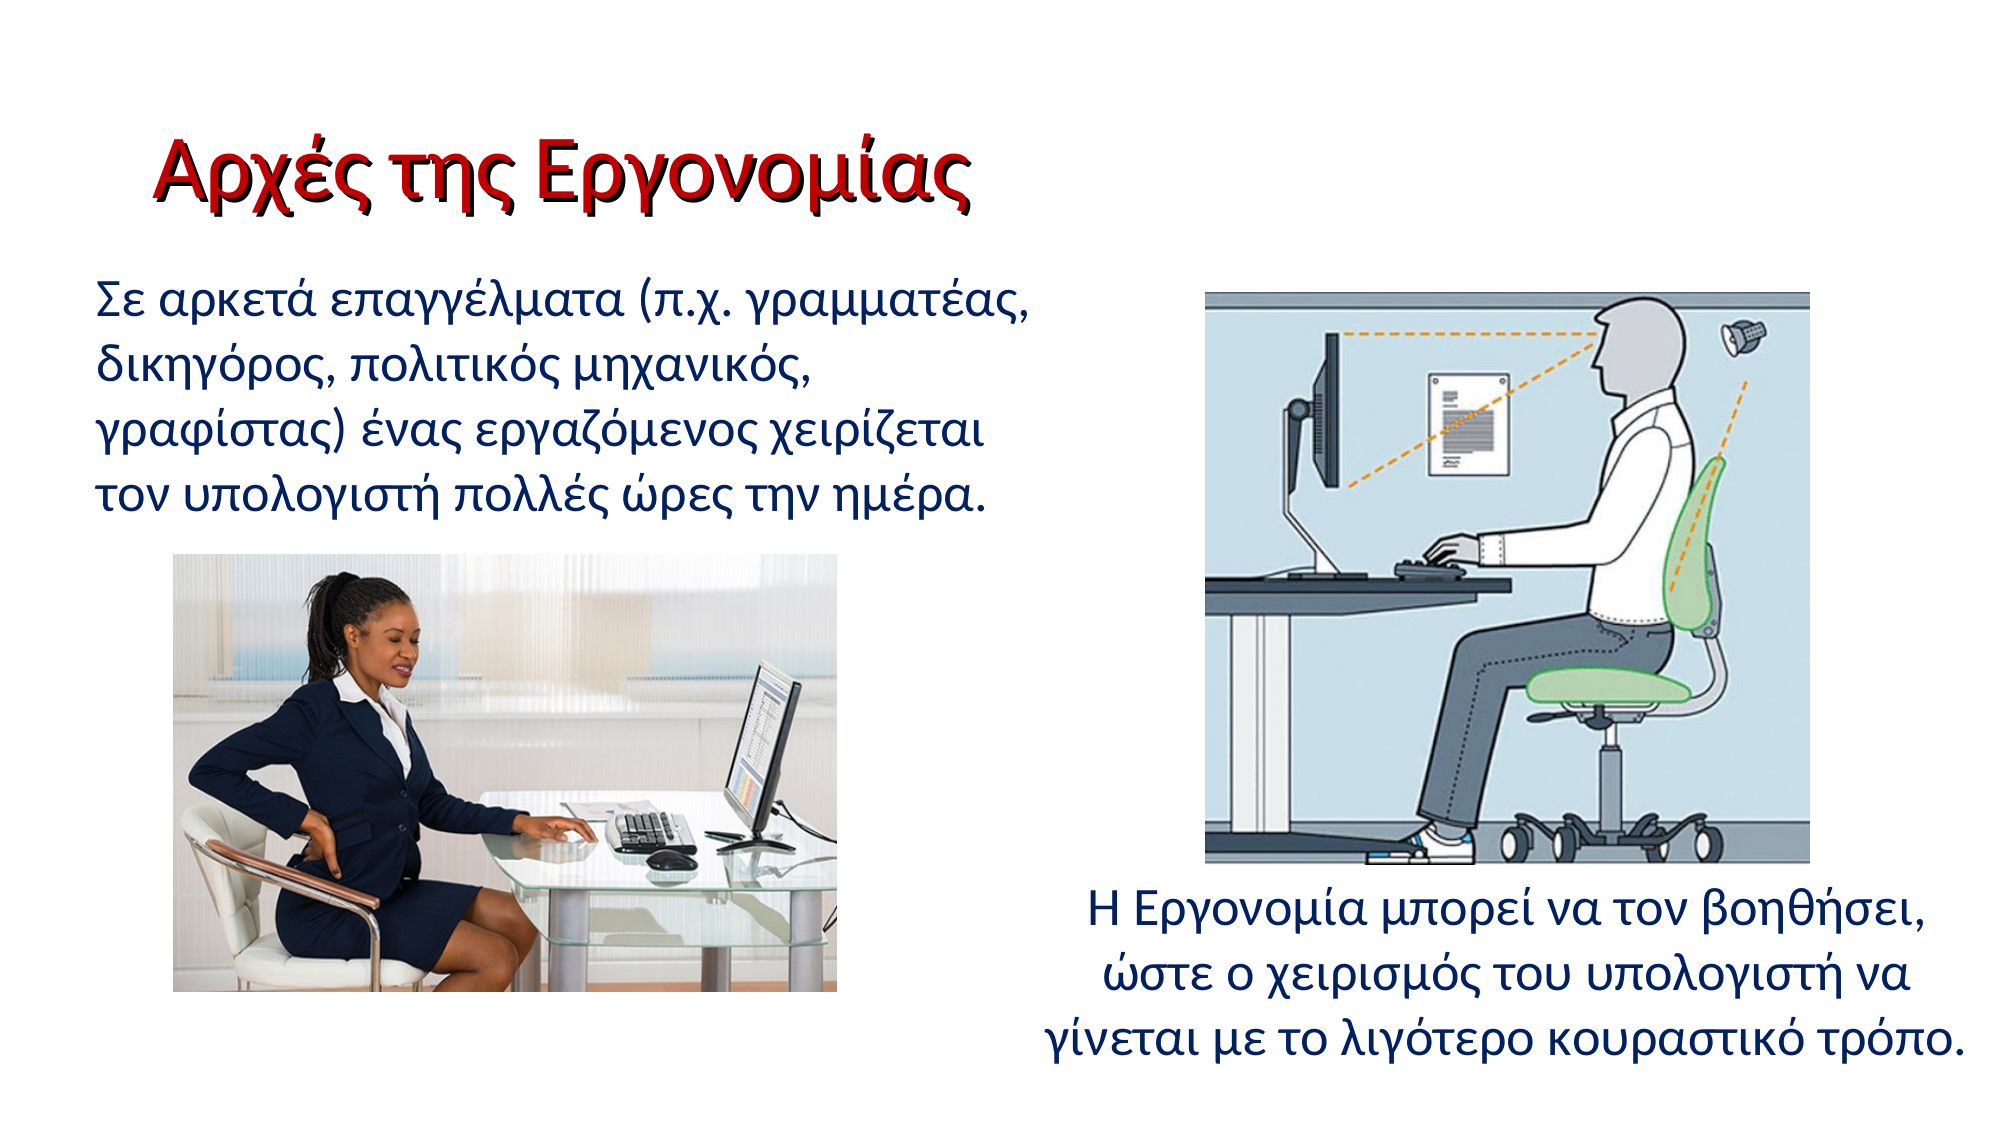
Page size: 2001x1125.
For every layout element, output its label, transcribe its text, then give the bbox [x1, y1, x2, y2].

list Σε αρκετά επαγγέλματα (π.χ. γραμματέας, δικηγόρος, πολιτικός μηχανικός, γραφίστας) ένας εργαζόμενος χειρίζεται τον υπολογιστή πολλές ώρες την ημέρα. [81, 254, 1054, 692]
picture [173, 554, 837, 992]
title Αρχές της Εργονομίας [137, 59, 1863, 278]
picture [1205, 292, 1810, 863]
text_box Η Εργονομία μπορεί να τον βοηθήσει, ώστε ο χειρισμός του υπολογιστή να γίνεται με το λιγότερο κουραστικό τρόπο. [1021, 863, 1994, 1119]
